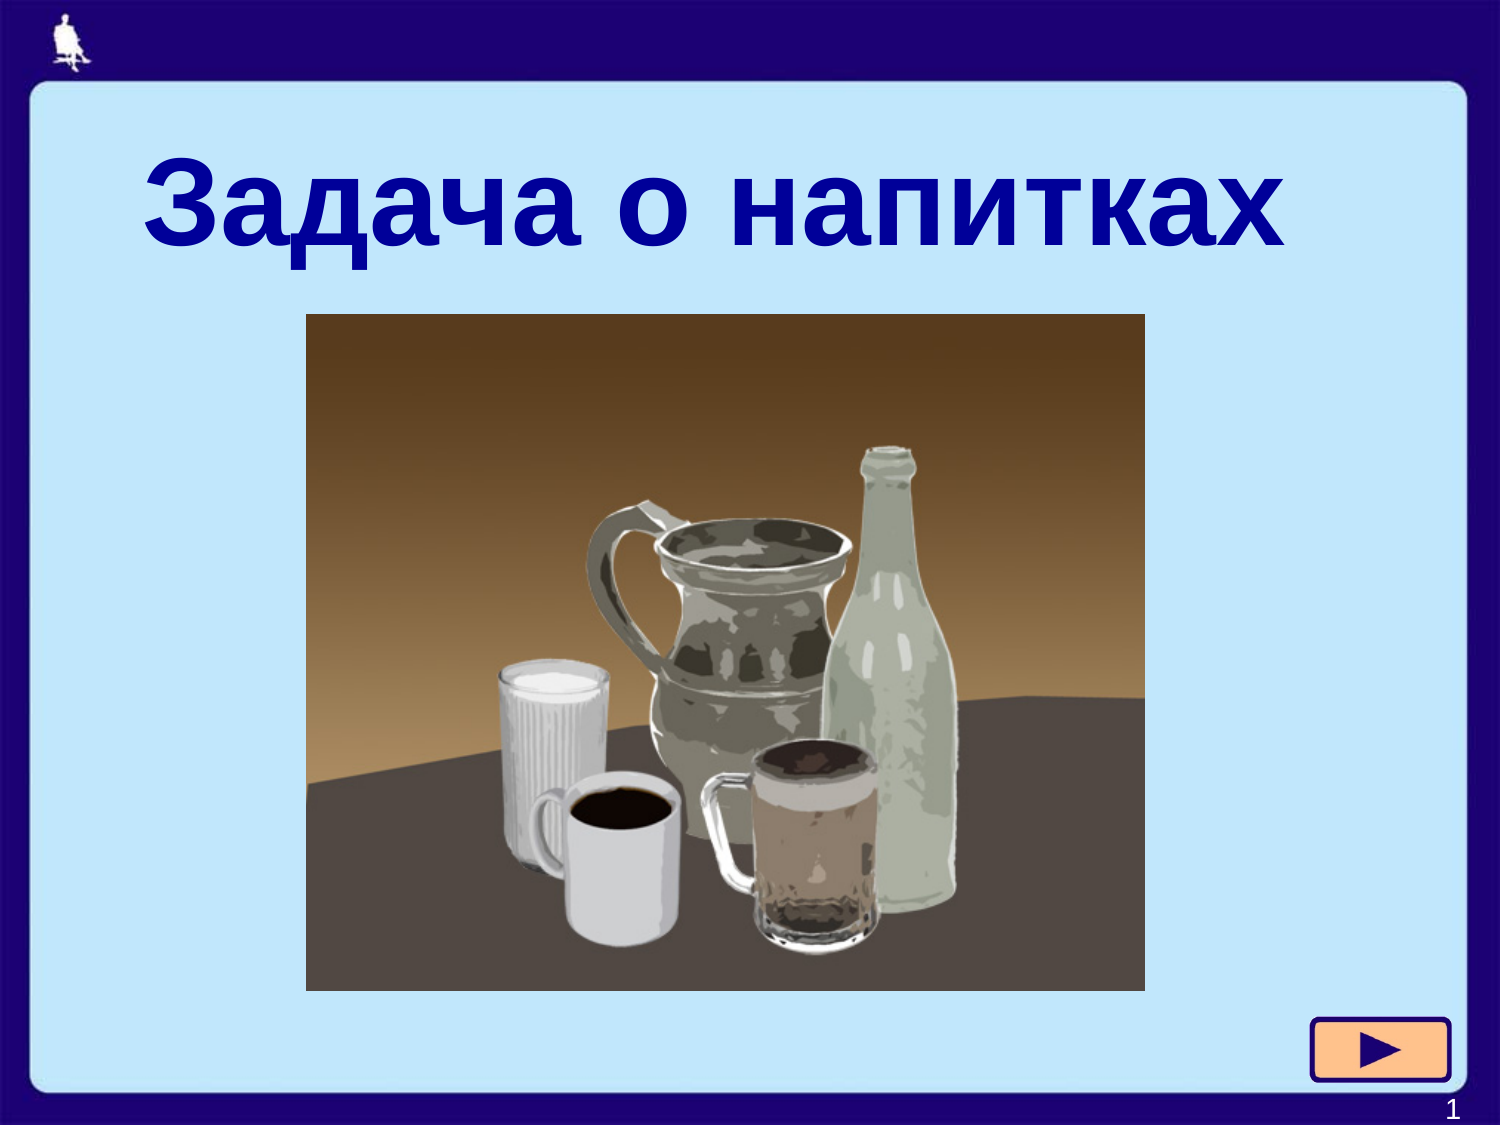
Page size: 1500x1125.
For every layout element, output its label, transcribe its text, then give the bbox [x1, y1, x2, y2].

picture [0, 0, 1500, 1125]
title Задача о напитках [0, 101, 1430, 290]
text_box <номер> [1163, 1082, 1477, 1125]
